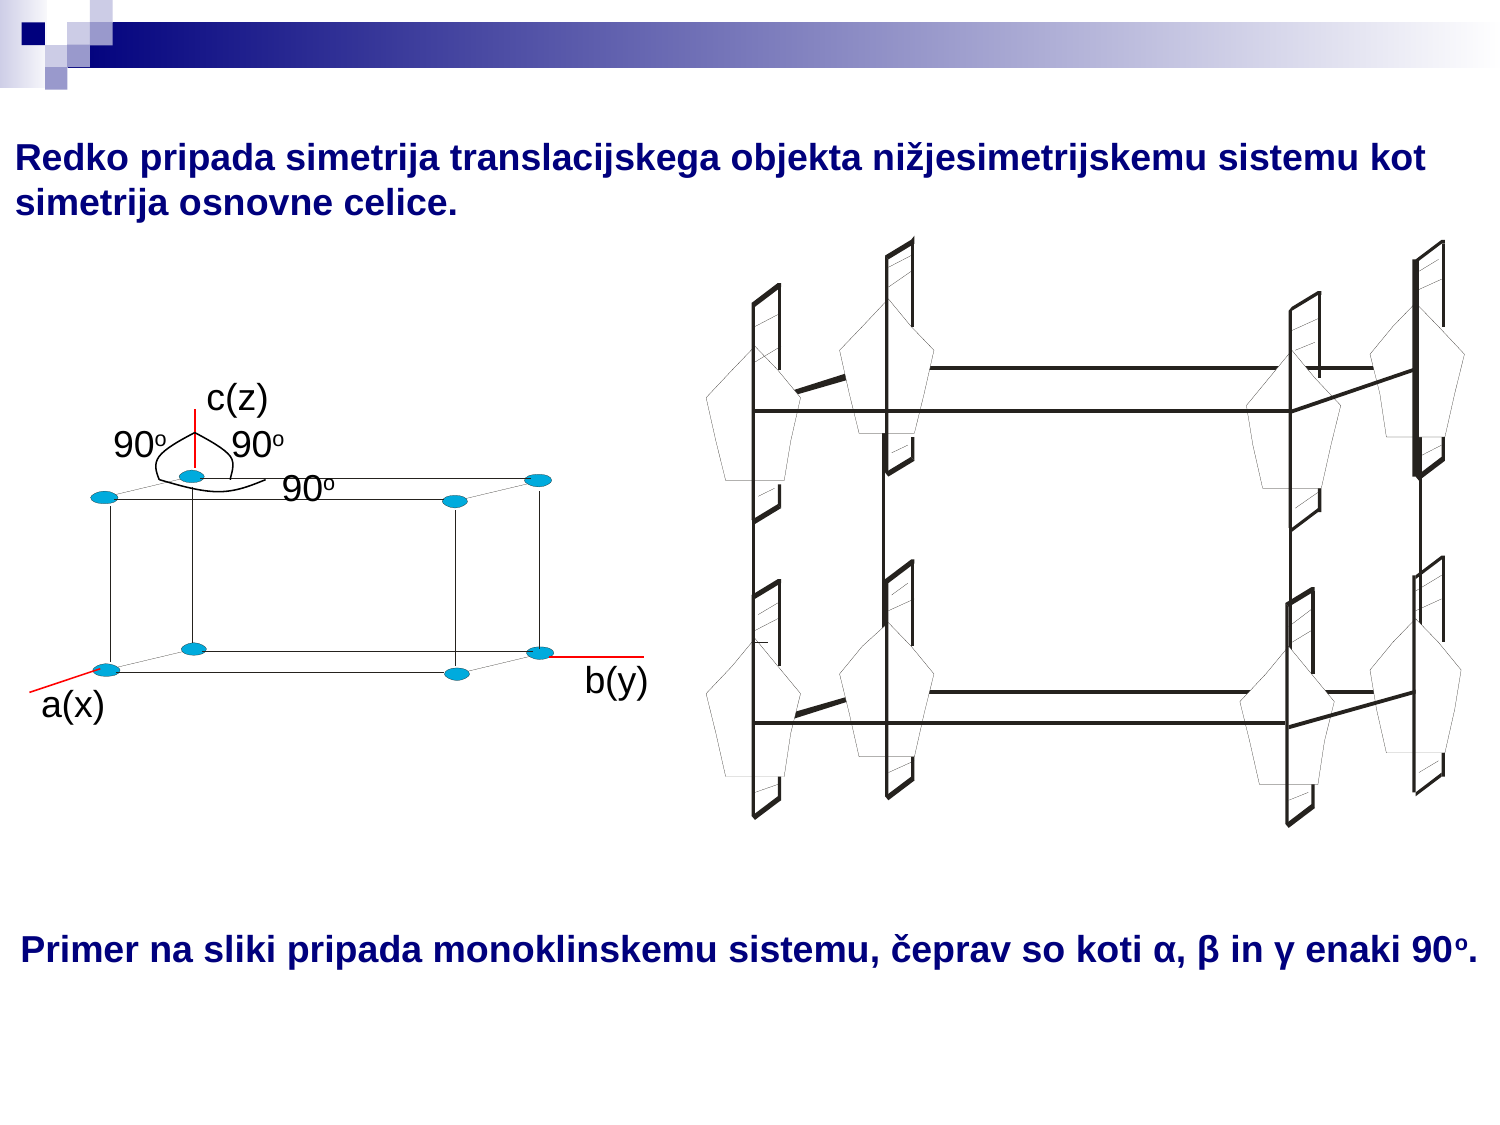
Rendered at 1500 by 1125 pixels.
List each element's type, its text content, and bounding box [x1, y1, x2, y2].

text_box c(z) [191, 364, 284, 426]
text_box b(y) [569, 648, 665, 709]
chart [702, 231, 1471, 835]
text_box a(x) [26, 672, 121, 733]
text_box Redko pripada simetrija translacijskega objekta nižjesimetrijskemu sistemu kot simetrija osnovne celice. [0, 125, 1500, 231]
text_box 90o [98, 412, 182, 473]
text_box 90o [256, 434, 267, 455]
chart [88, 467, 558, 684]
chart [158, 467, 266, 490]
text_box 90o [266, 456, 351, 517]
text_box Primer na sliki pripada monoklinskemu sistemu, čeprav so koti α, β in γ enaki 90o. [5, 916, 1500, 978]
text_box 90o [216, 412, 300, 473]
